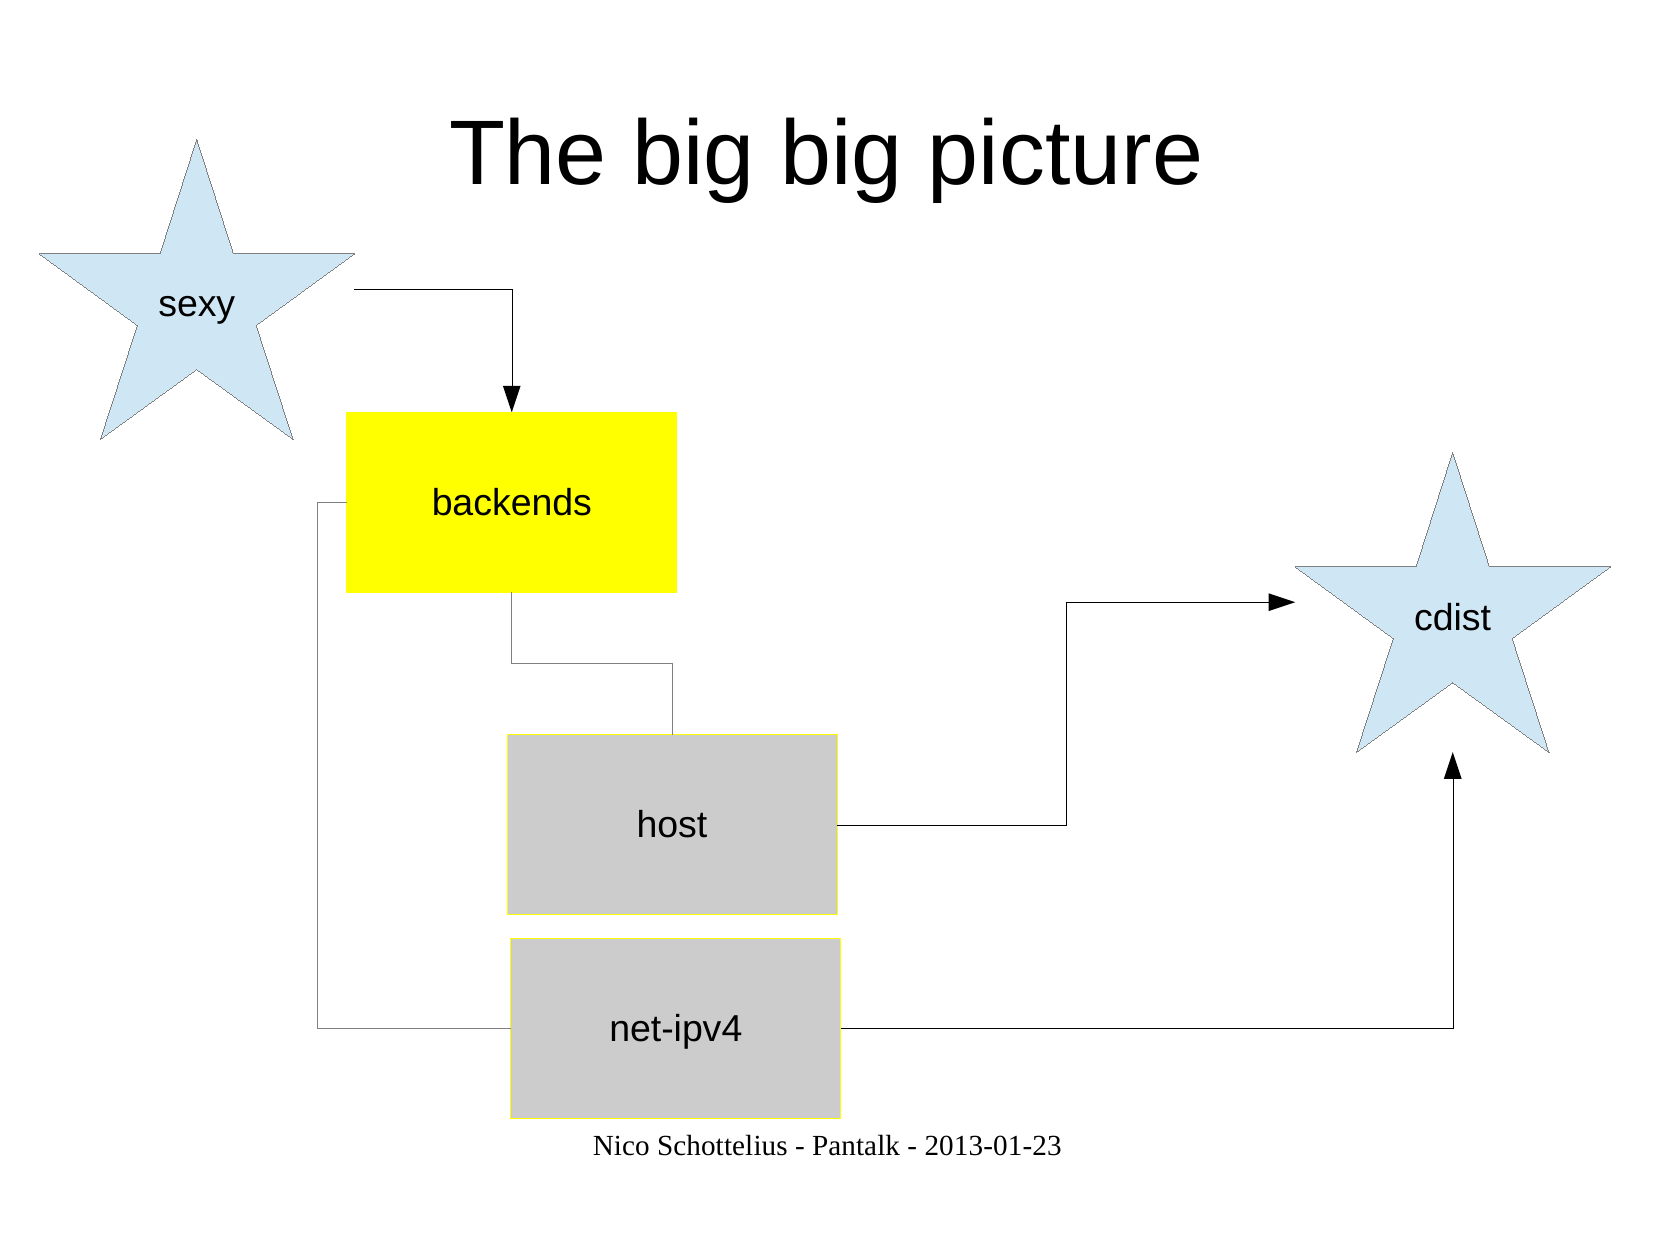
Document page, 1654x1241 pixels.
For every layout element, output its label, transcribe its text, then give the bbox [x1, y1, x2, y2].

text_box backends [346, 412, 677, 593]
text_box sexy [39, 139, 355, 440]
text_box host [507, 734, 838, 915]
text_box net-ipv4 [510, 938, 841, 1119]
text_box cdist [1295, 452, 1611, 753]
title The big big picture [82, 49, 1571, 257]
